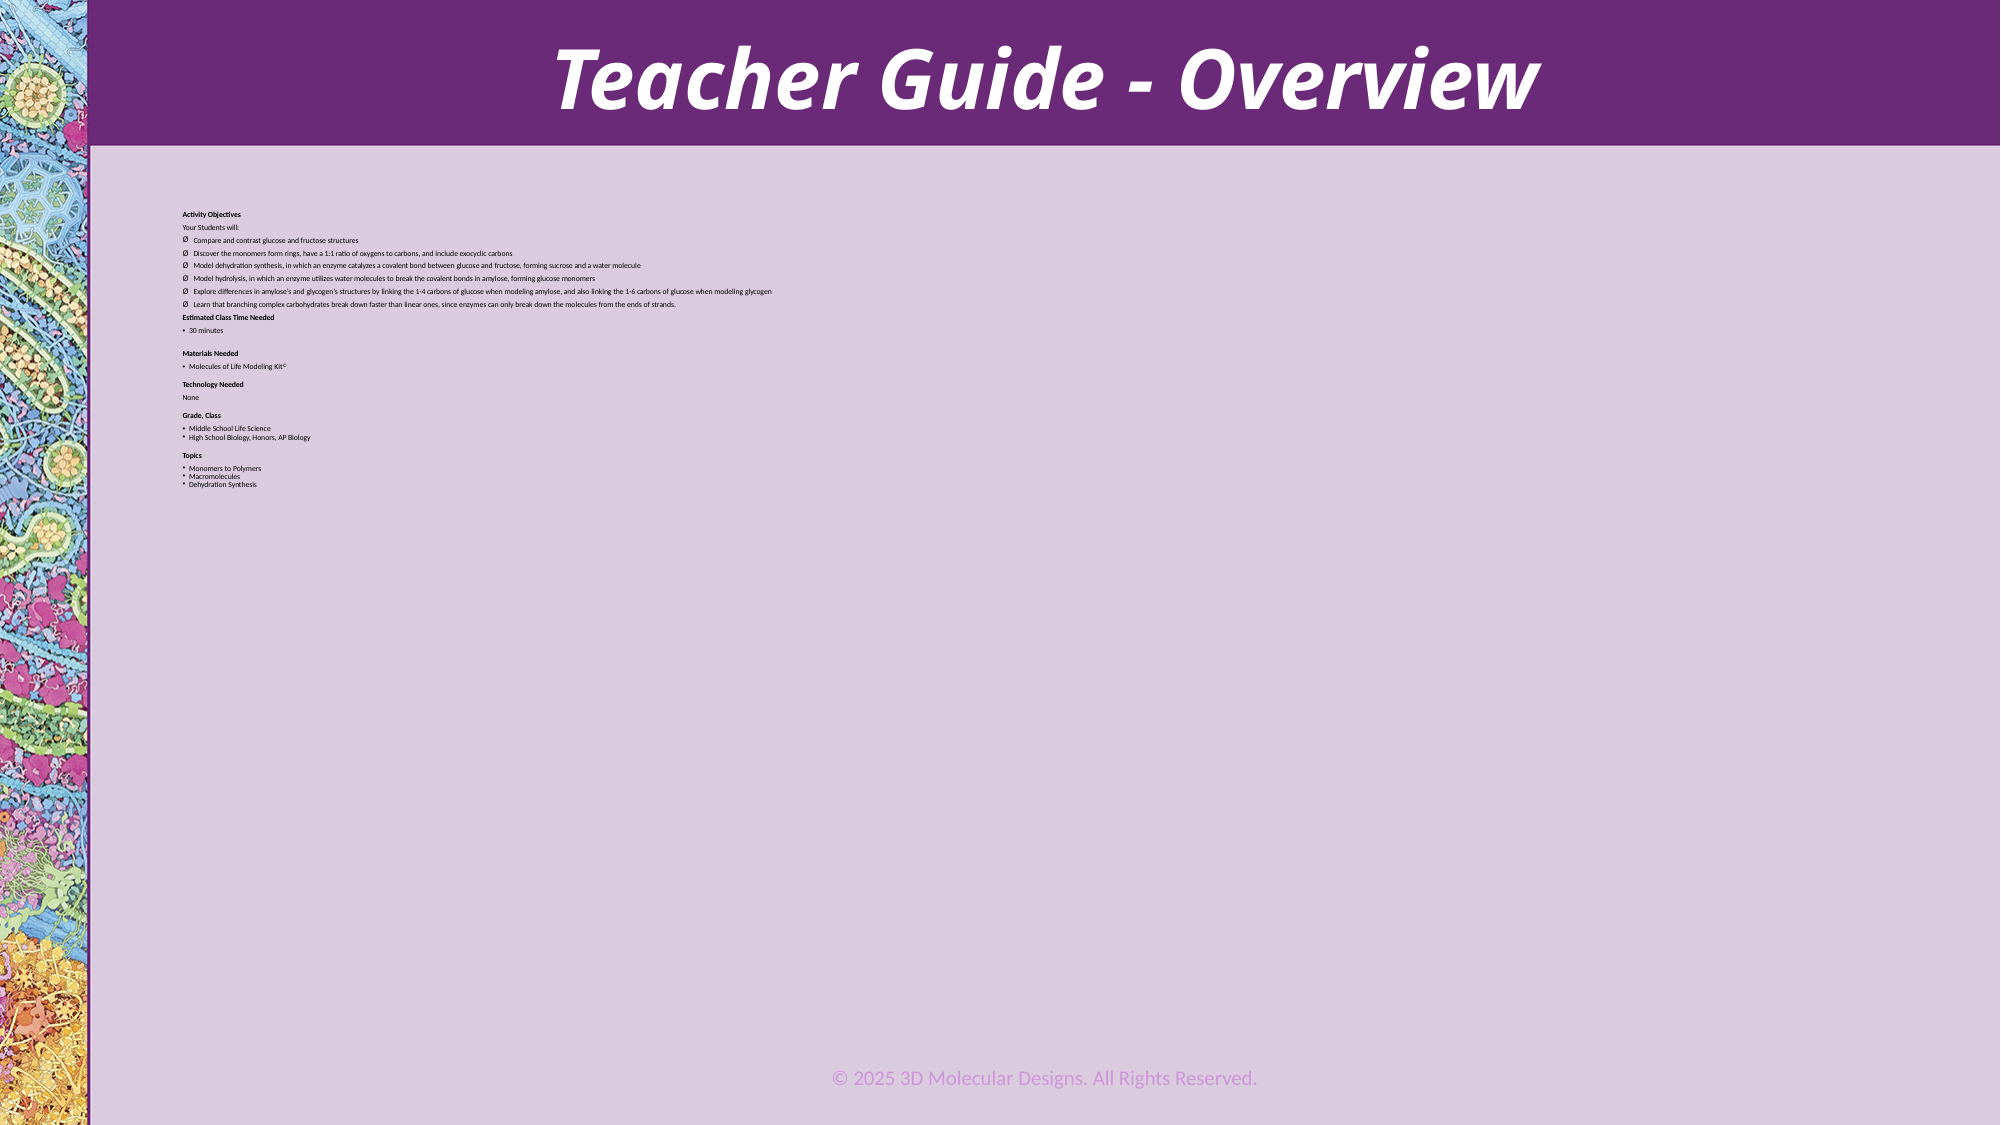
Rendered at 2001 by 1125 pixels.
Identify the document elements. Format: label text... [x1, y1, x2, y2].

list Activity Objectives​​ Your Students will:​ Compare and contrast glucose and fructose structures Discover the monomers form rings, have a 1:1 ratio of oxygens to carbons, and include exocyclic carbons Model dehydration synthesis, in which an enzyme catalyzes a covalent bond between glucose and fructose, forming sucrose and a water molecule Model hydrolysis, in which an enzyme utilizes water molecules to break the covalent bonds in amylose, forming glucose monomers Explore differences in amylose’s and glycogen’s structures by linking the 1-4 carbons of glucose when modeling amylose, and also linking the 1-6 carbons of glucose when modeling glycogen Learn that branching complex carbohydrates break down faster than linear ones, since enzymes can only break down the molecules from the ends of strands. Estimated Class Time Needed 30 minutes Materials Needed Molecules of Life Modeling Kit© Technology Needed None Grade, Class Middle School Life Science High School Biology, Honors, AP Biology Topics Monomers to Polymers Macromolecules Dehydration Synthesis [167, 185, 1918, 1031]
title Teacher Guide - Overview [116, 29, 1973, 126]
